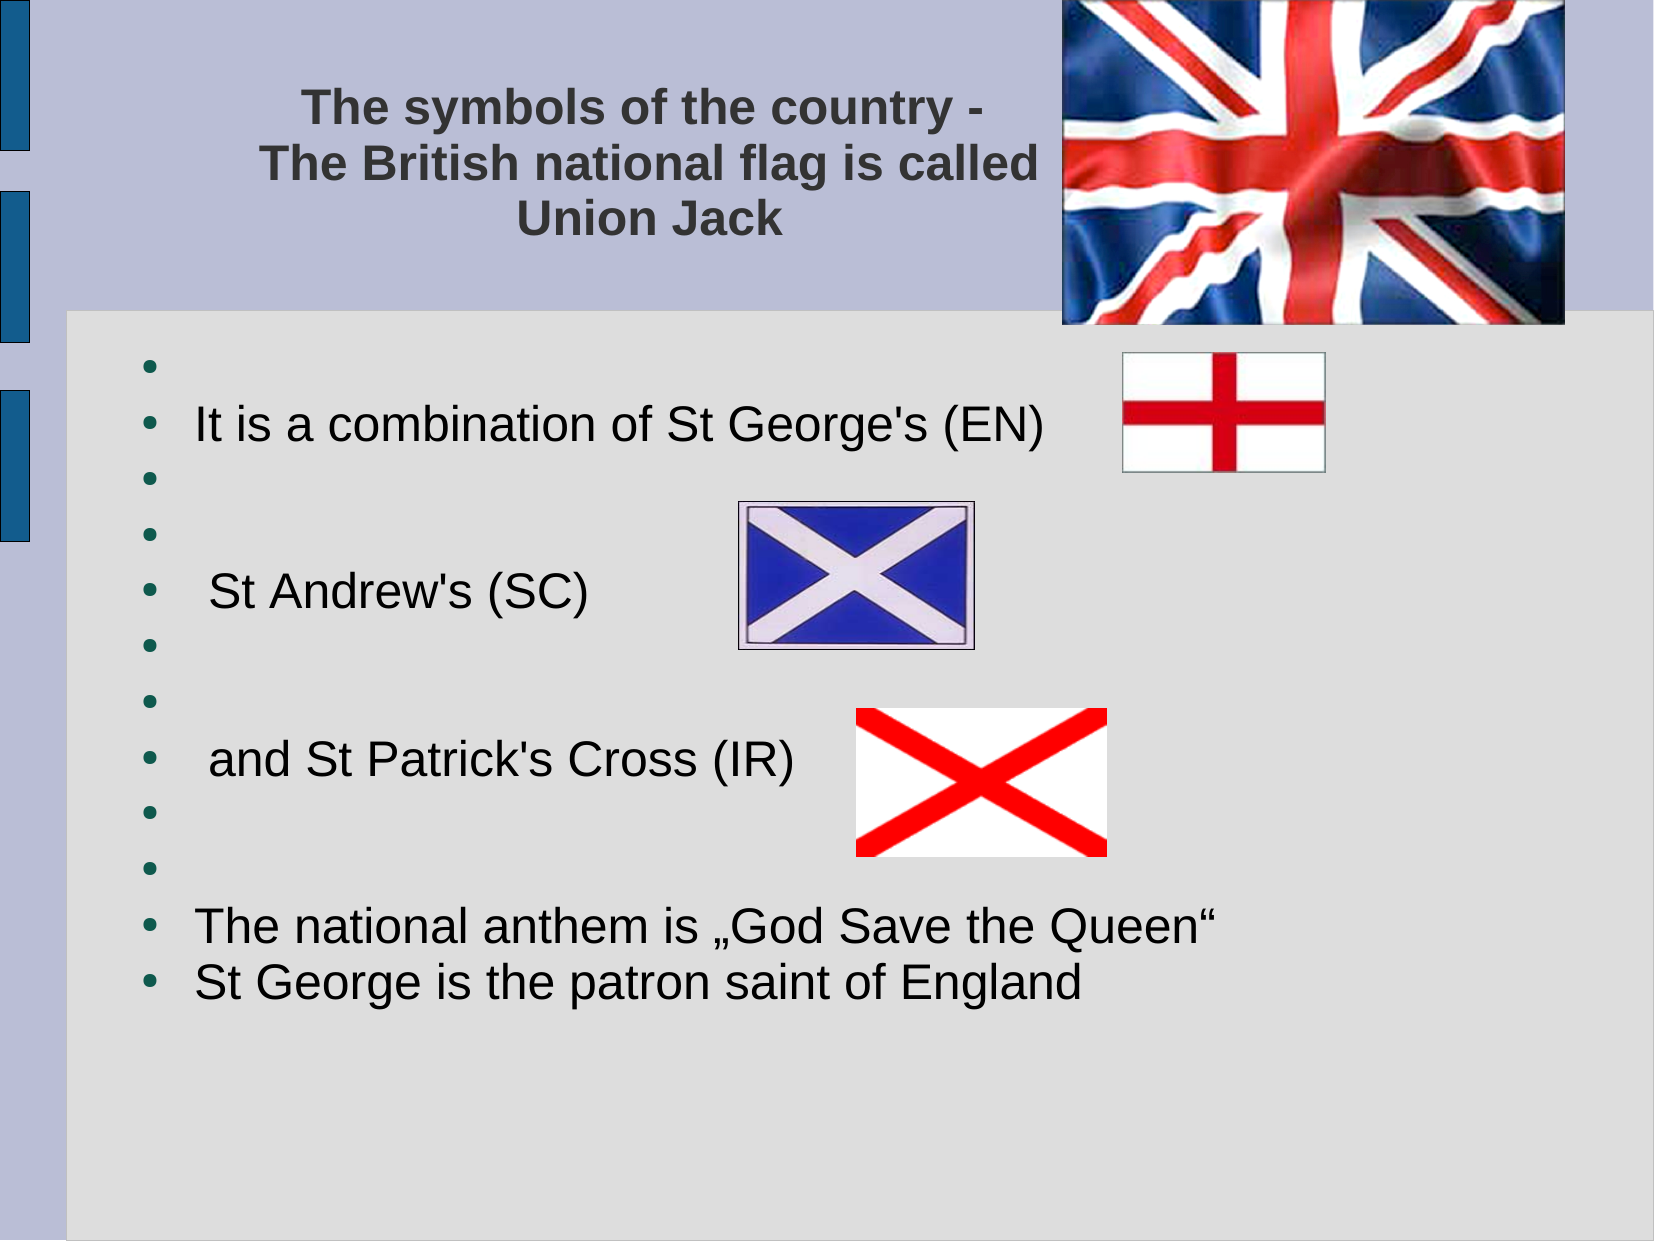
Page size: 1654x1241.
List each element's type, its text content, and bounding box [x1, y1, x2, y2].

picture [856, 708, 1107, 857]
picture [1062, 0, 1565, 325]
picture [1122, 352, 1326, 473]
title The symbols of the country - The British national flag is called Union Jack [236, 0, 1063, 340]
picture [738, 501, 975, 650]
list It is a combination of St George's (EN) St Andrew's (SC) and St Patrick's Cross (IR) The national anthem is „God Save the Queen“ St George is the patron saint of England [123, 340, 1536, 1123]
